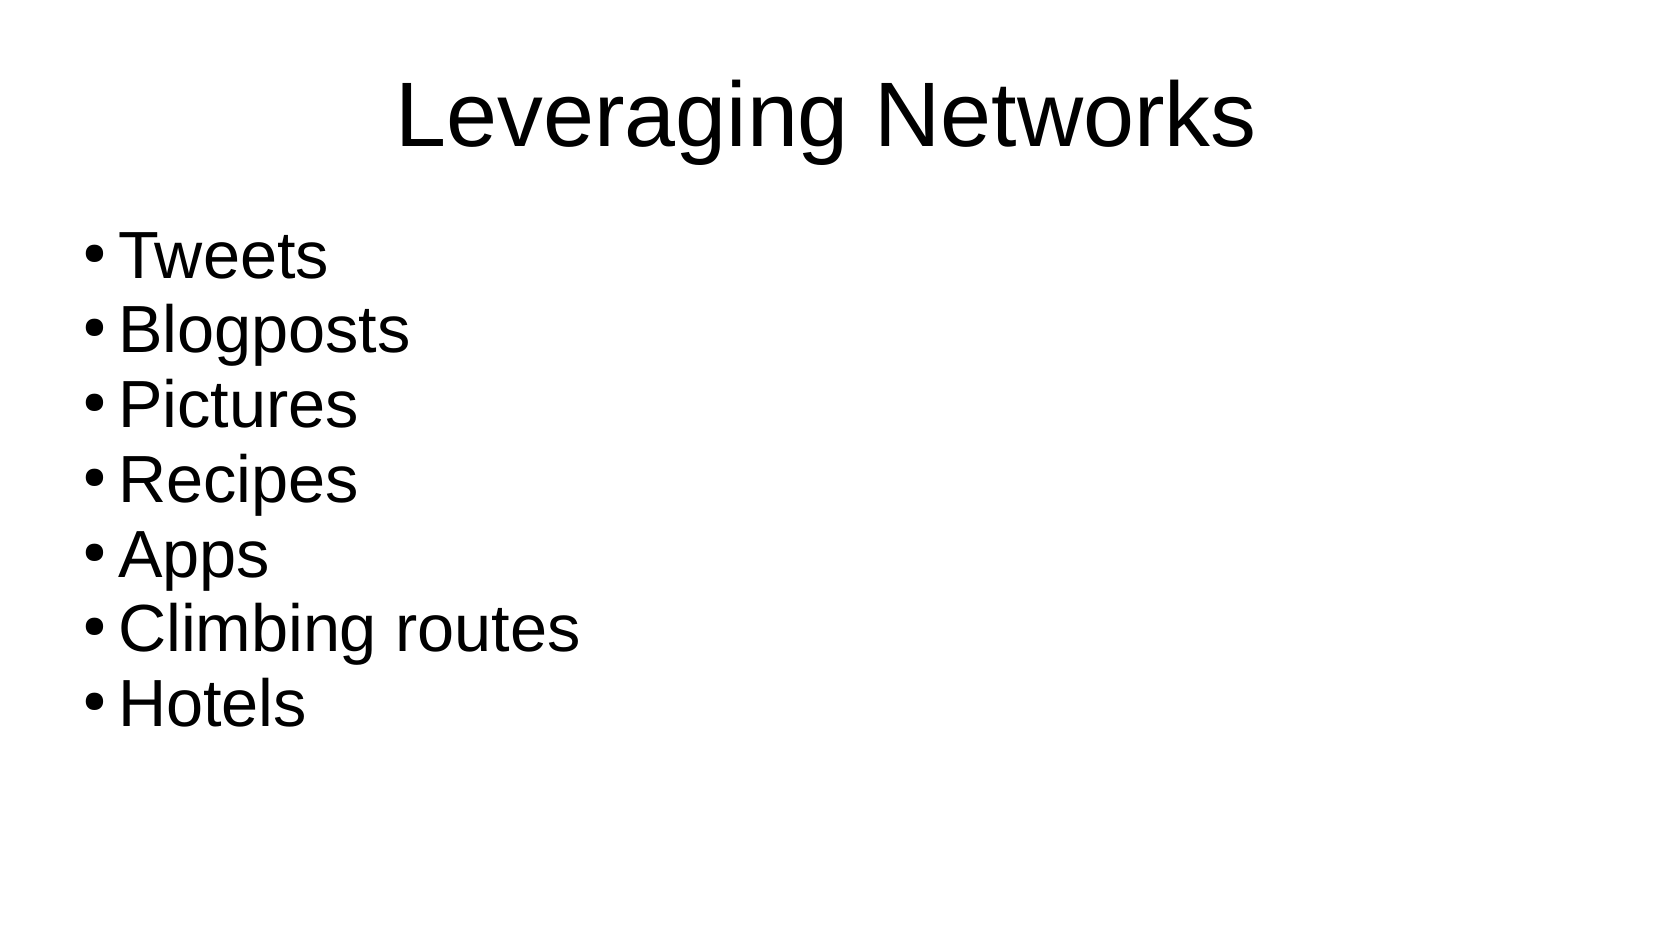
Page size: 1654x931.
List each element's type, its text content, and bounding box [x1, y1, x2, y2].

title Leveraging Networks [82, 37, 1571, 193]
subtitle Tweets Blogposts Pictures Recipes Apps Climbing routes Hotels [82, 217, 1571, 758]
